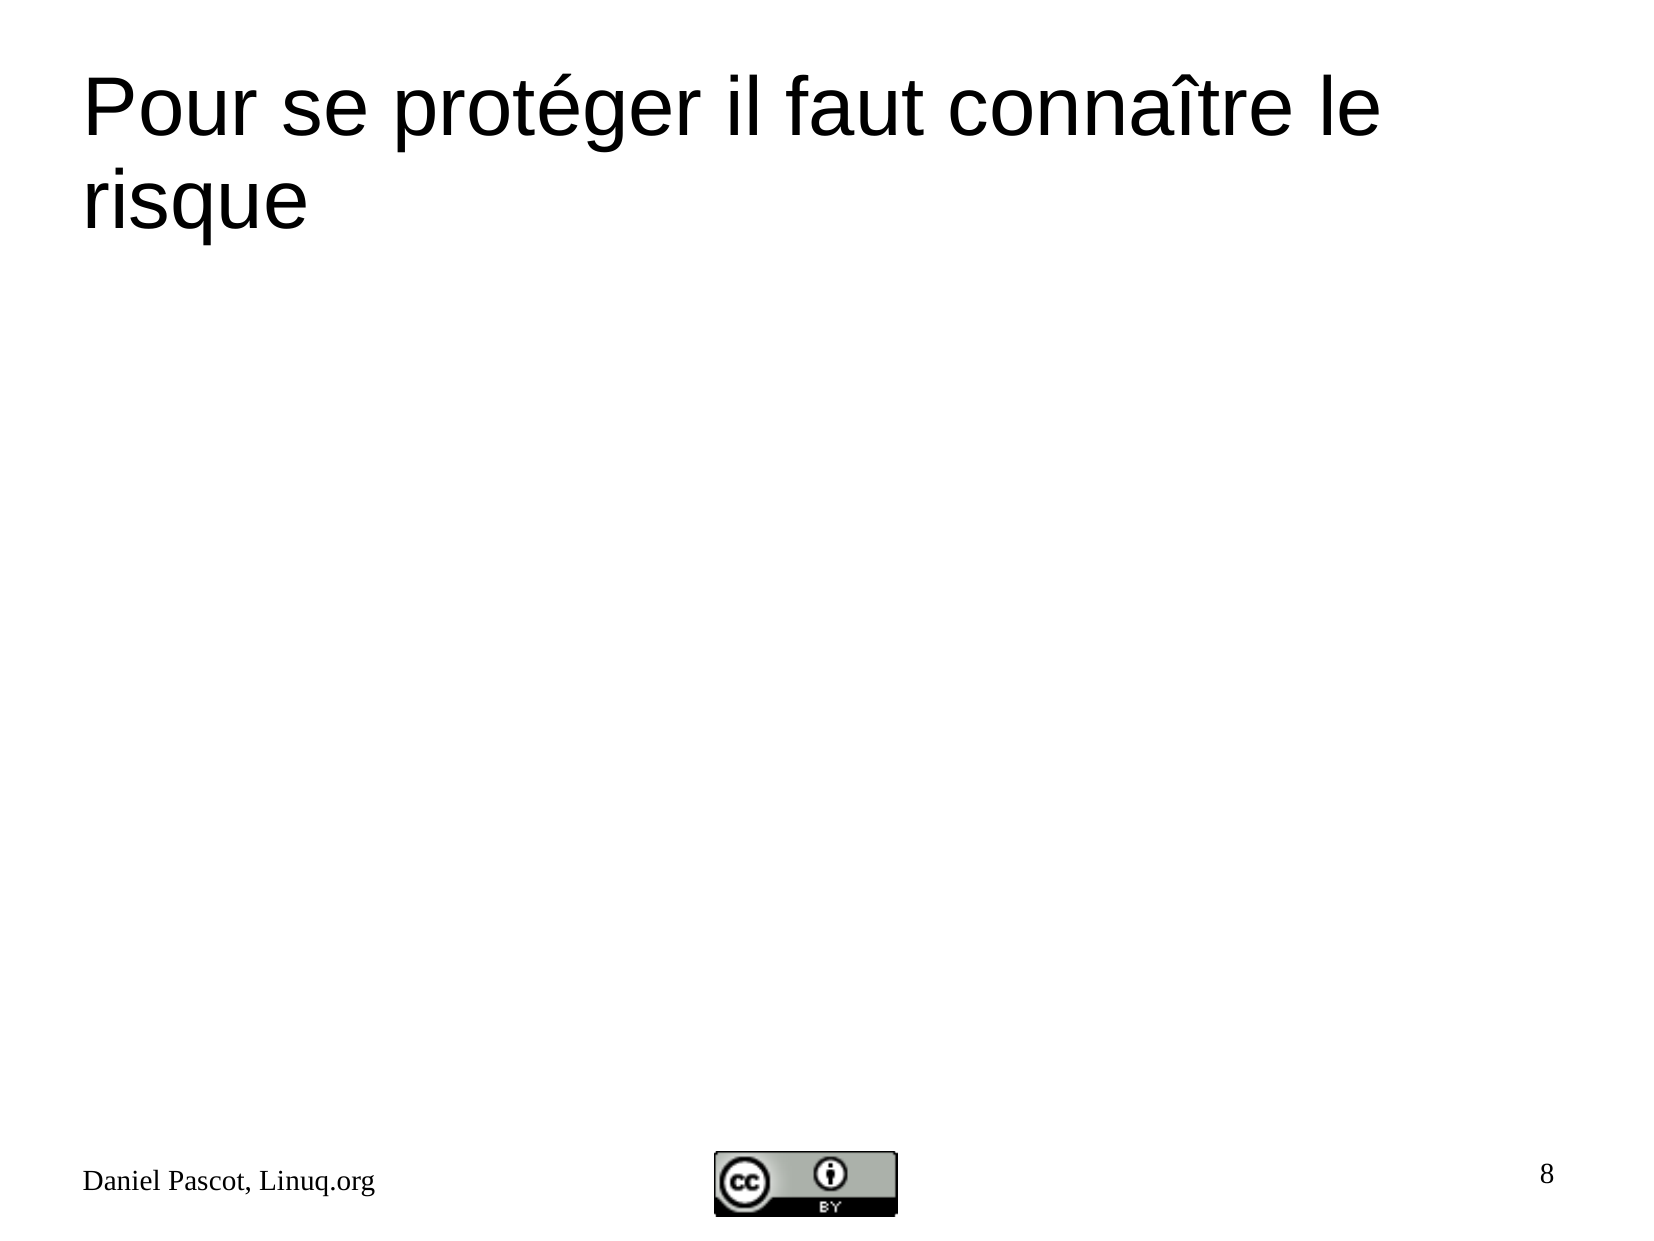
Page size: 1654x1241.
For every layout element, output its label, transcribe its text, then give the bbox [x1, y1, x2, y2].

title Pour se protéger il faut connaître le risque [82, 49, 1571, 257]
picture [714, 1151, 898, 1217]
